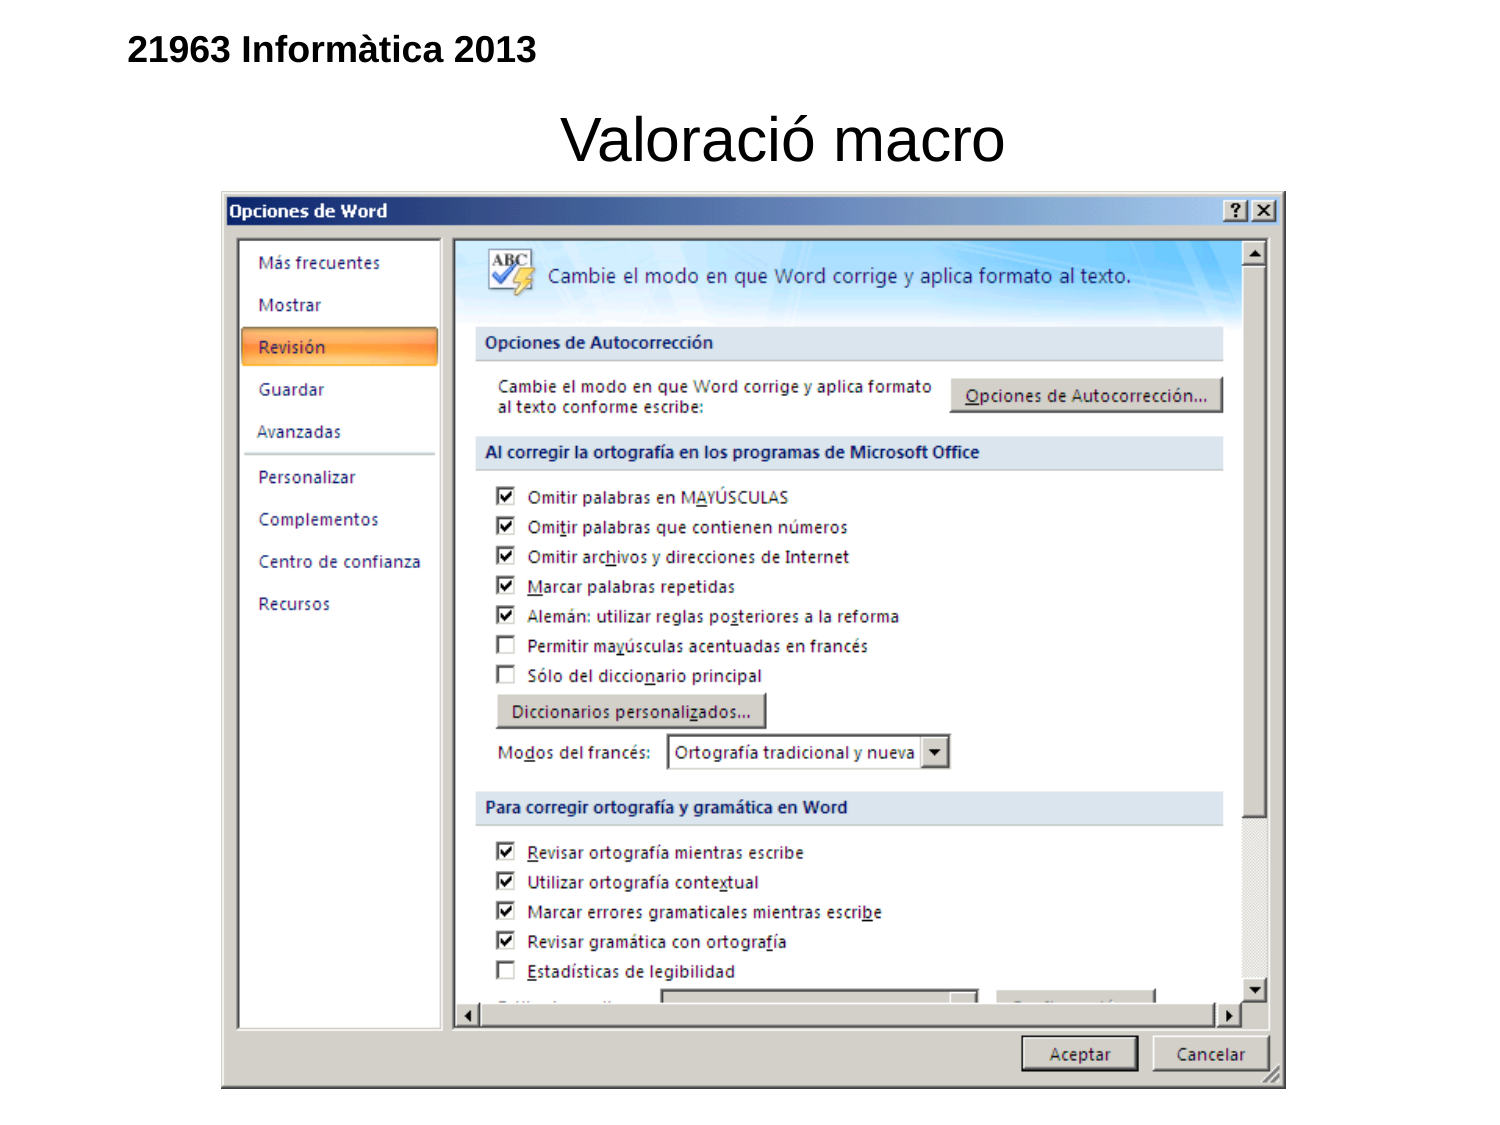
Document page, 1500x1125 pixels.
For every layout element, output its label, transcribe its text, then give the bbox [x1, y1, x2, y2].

text_box Valoració macro [112, 83, 1456, 172]
picture [221, 191, 1286, 1089]
text_box 21963 Informàtica 2013 [112, 20, 1388, 85]
